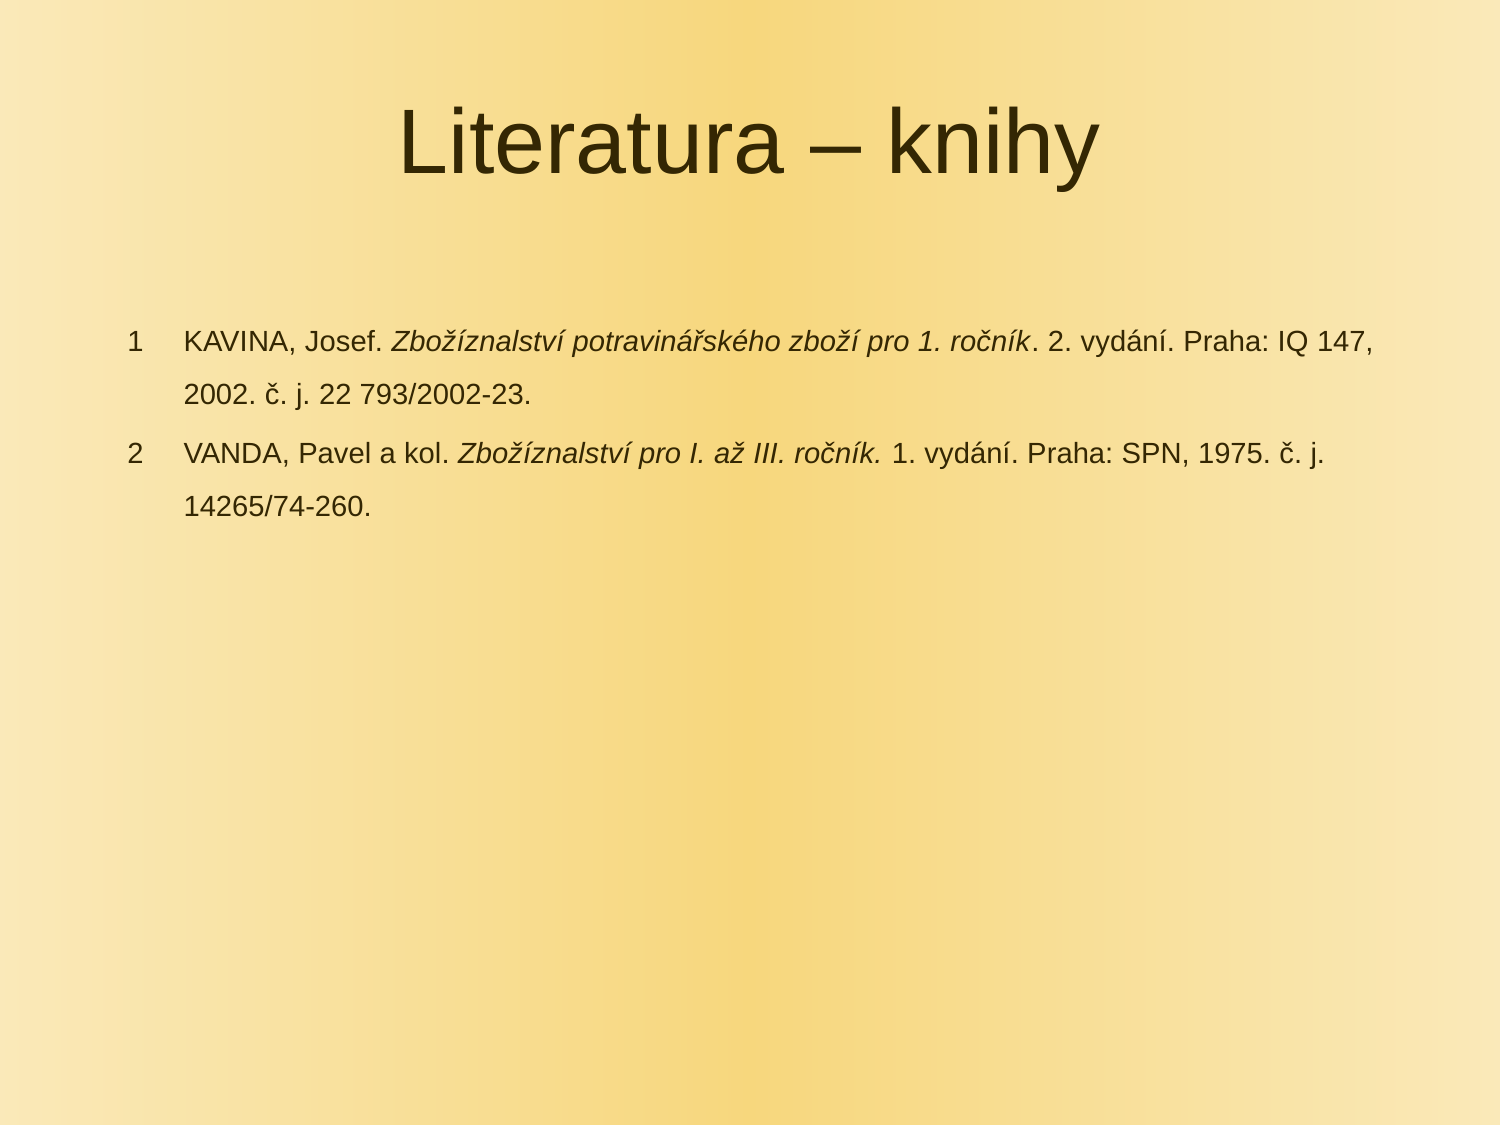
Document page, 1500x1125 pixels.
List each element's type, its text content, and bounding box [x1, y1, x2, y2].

list KAVINA, Josef. Zbožíznalství potravinářského zboží pro 1. ročník. 2. vydání. Praha: IQ 147, 2002. č. j. 22 793/2002-23. VANDA, Pavel a kol. Zbožíznalství pro I. až III. ročník. 1. vydání. Praha: SPN, 1975. č. j. 14265/74-260. [112, 255, 1418, 1028]
title Literatura – knihy [112, 54, 1388, 220]
